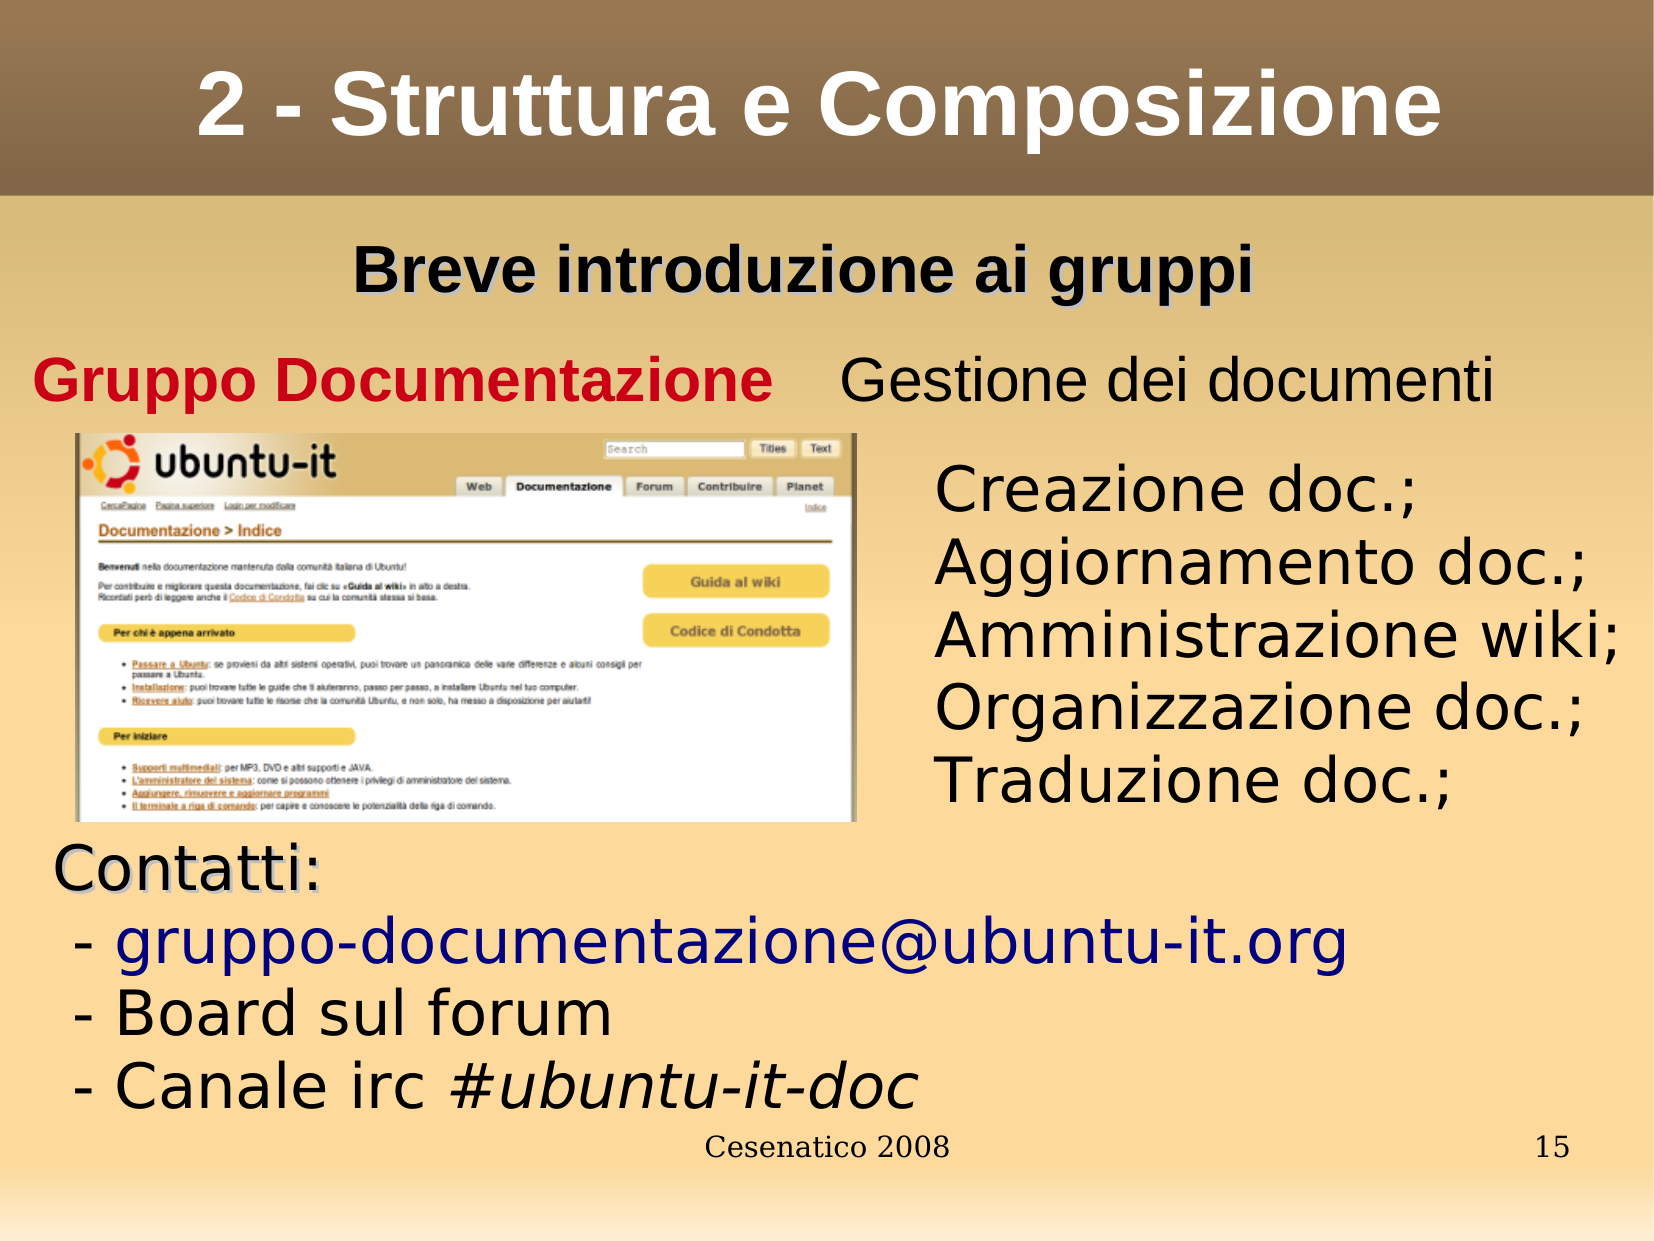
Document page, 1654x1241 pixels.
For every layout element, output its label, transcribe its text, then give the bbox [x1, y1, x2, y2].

picture [0, 0, 1654, 1241]
text_box Contatti: - gruppo-documentazione@ubuntu-it.org - Board sul forum - Canale irc #ubuntu-it-doc [37, 825, 1367, 1175]
text_box Gruppo Documentazione [0, 337, 809, 423]
text_box Creazione doc.; Aggiornamento doc.; Amministrazione wiki; Organizzazione doc.; Traduzione doc.; [900, 446, 1652, 826]
text_box Gestione dei documenti [825, 337, 1512, 423]
title 2 - Struttura e Composizione [76, 7, 1565, 200]
text_box Breve introduzione ai gruppi [337, 225, 1273, 315]
